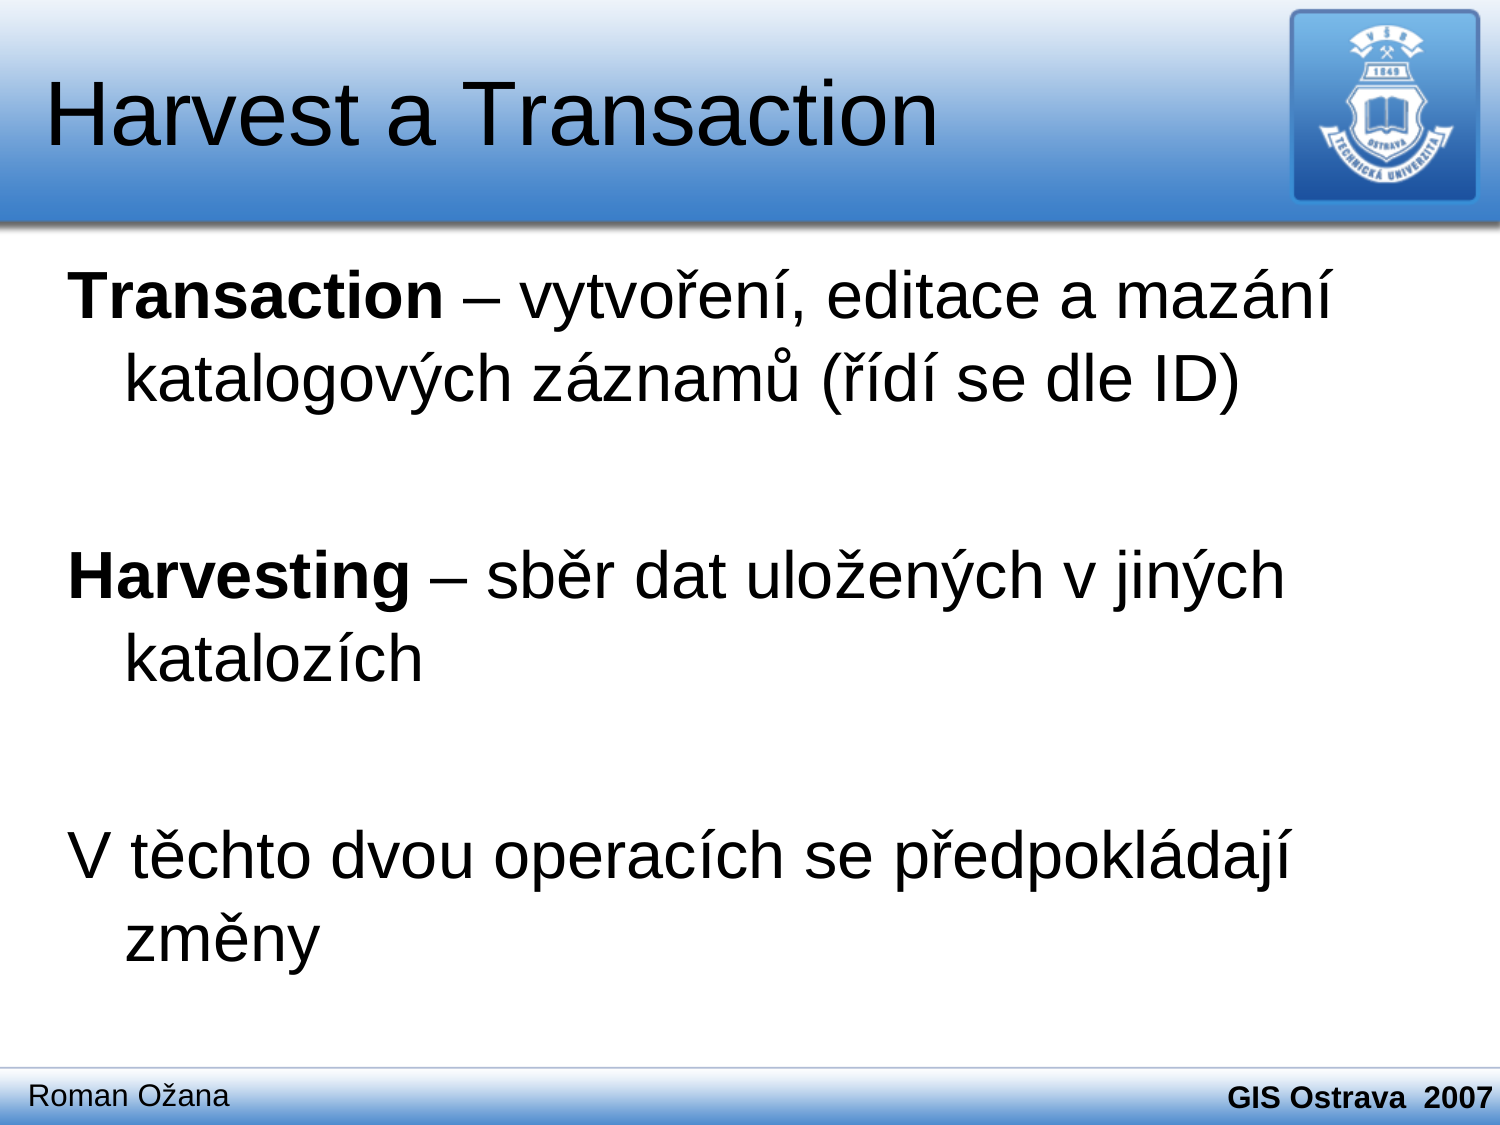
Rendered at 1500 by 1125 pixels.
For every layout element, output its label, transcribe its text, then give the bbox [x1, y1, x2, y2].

picture [0, 0, 1500, 1125]
title Harvest a Transaction [29, 31, 1235, 197]
list Transaction – vytvoření, editace a mazání katalogových záznamů (řídí se dle ID) Harvesting – sběr dat uložených v jiných katalozích V těchto dvou operacích se předpokládají změny [53, 243, 1471, 1059]
